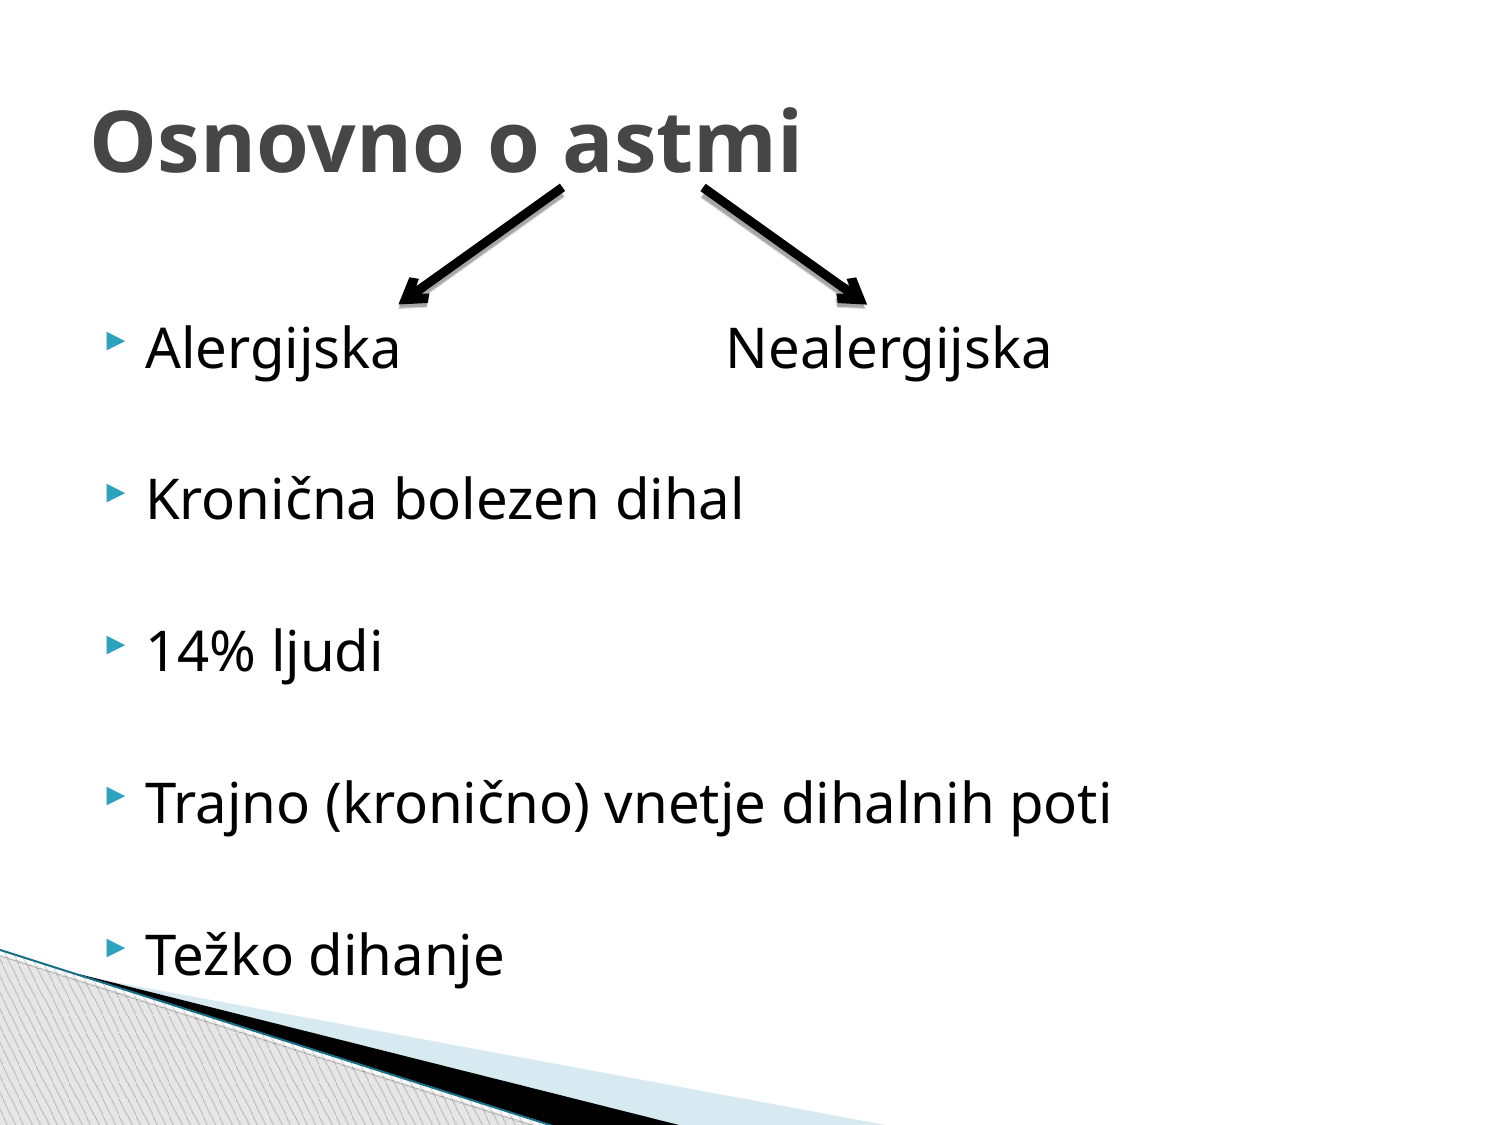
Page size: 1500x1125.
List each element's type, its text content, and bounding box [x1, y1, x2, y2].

title Osnovno o astmi [75, 45, 1425, 233]
list Alergijska Nealergijska Kronična bolezen dihal 14% ljudi Trajno (kronično) vnetje dihalnih poti Težko dihanje [70, 304, 1421, 1048]
